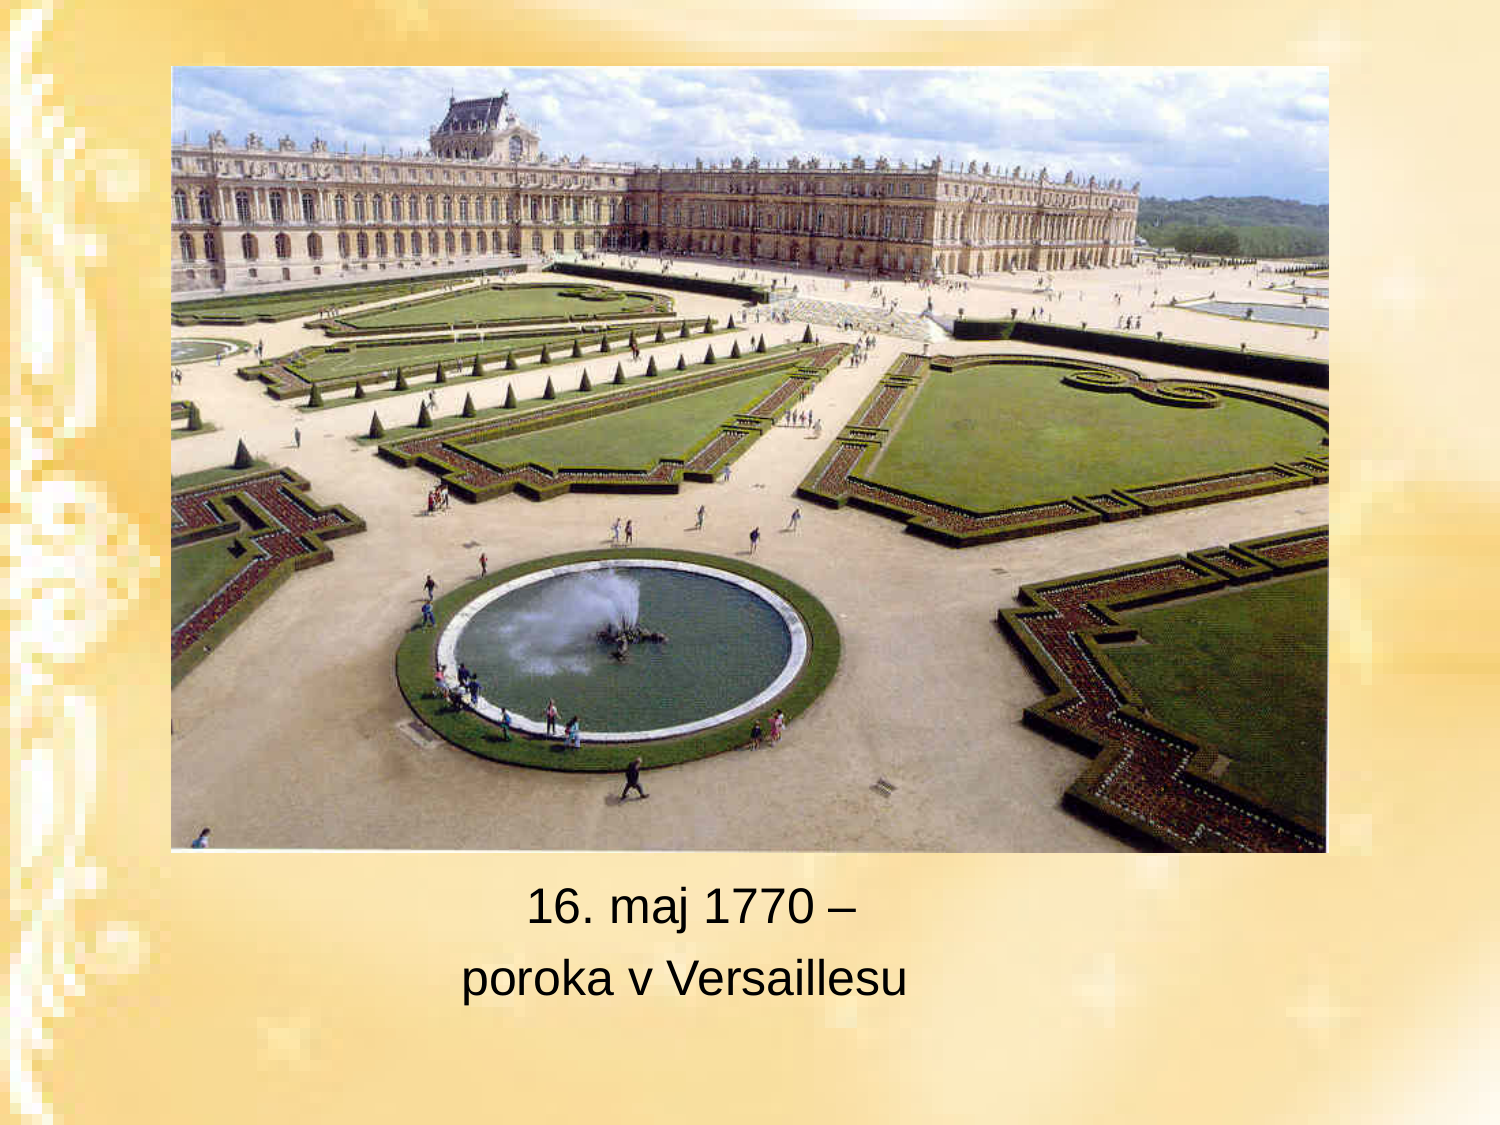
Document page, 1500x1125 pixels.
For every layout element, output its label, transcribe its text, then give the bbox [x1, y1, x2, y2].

list 16. maj 1770 – poroka v Versaillesu [348, 857, 1318, 1076]
picture [0, 0, 1500, 1125]
